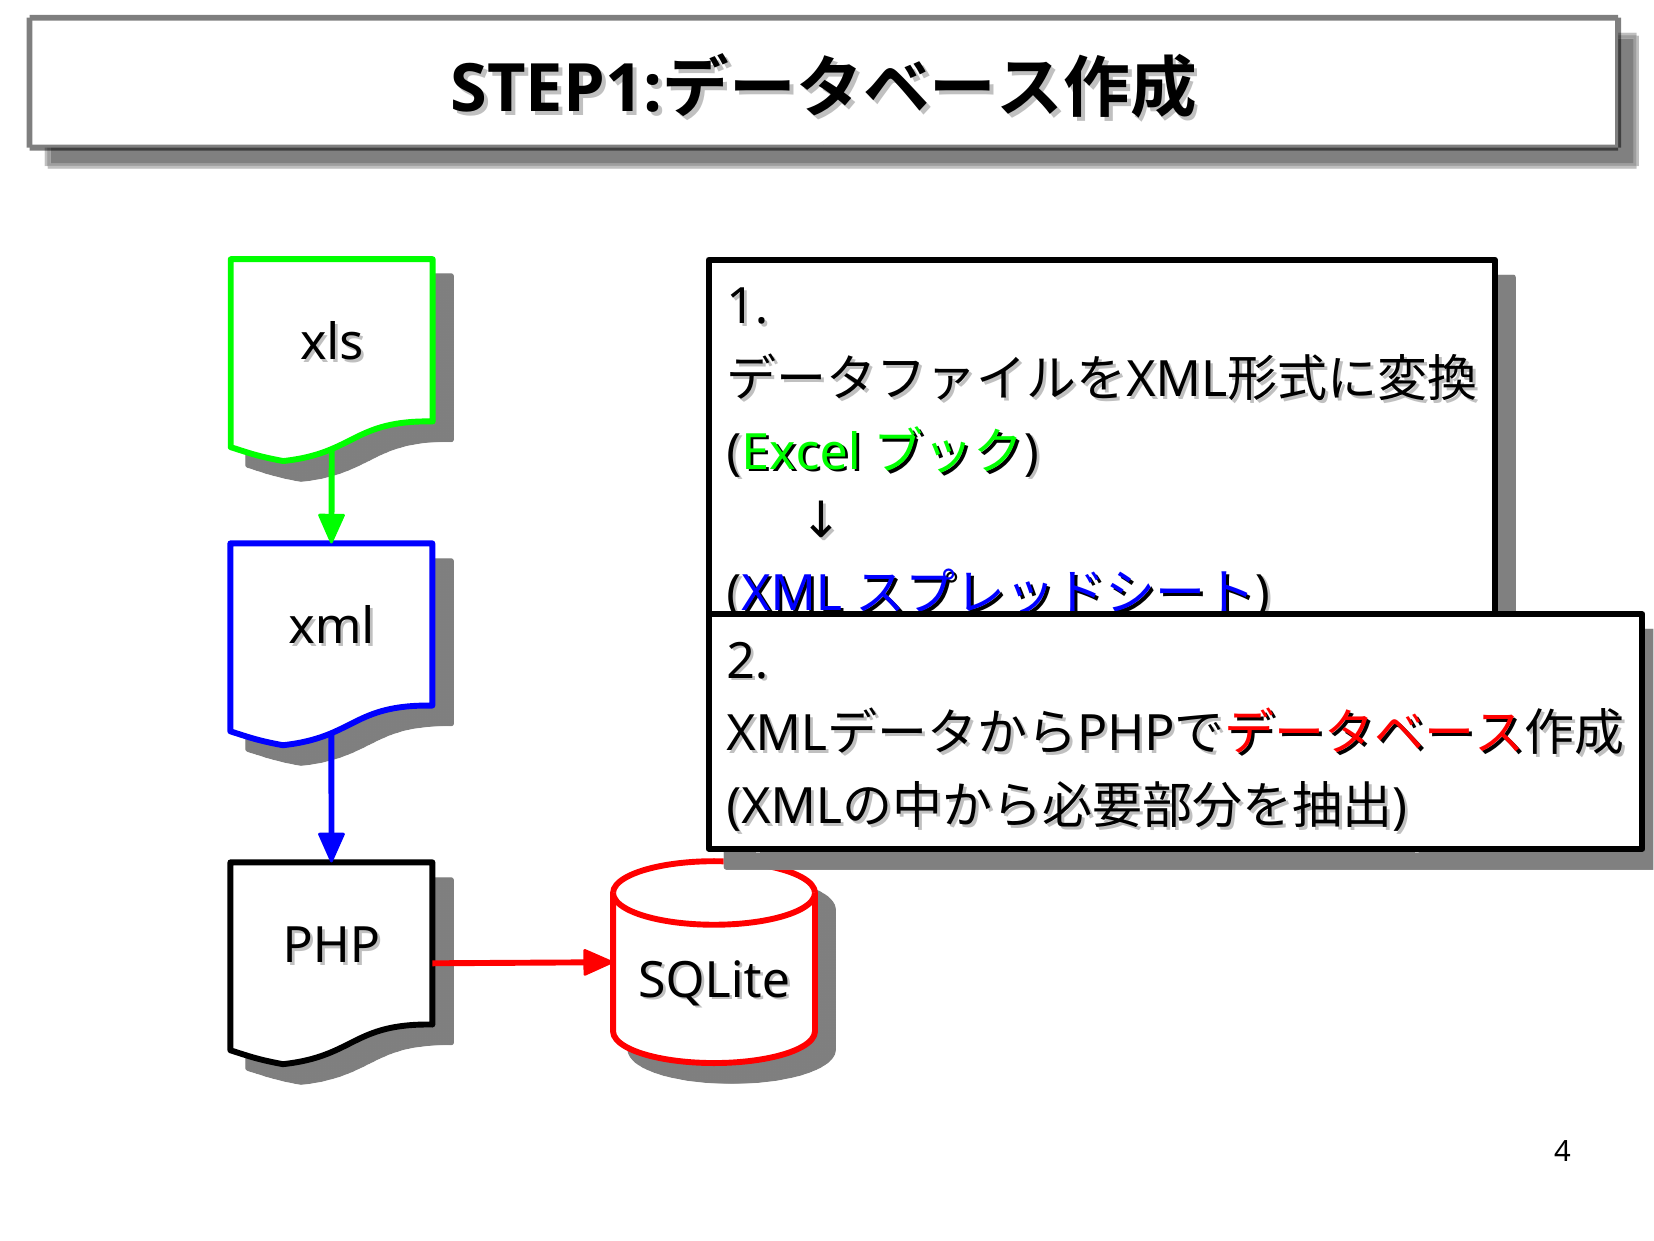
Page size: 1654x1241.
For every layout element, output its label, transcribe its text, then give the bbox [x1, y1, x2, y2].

text_box xls [230, 259, 433, 462]
text_box xml [230, 543, 433, 746]
text_box 2. XMLデータからPHPでデータベース作成 (XMLの中から必要部分を抽出) [708, 614, 1544, 797]
text_box 1. データファイルをXML形式に変換 (Excel ブック) ↓ (XML スプレッドシート) [708, 259, 1396, 550]
text_box STEP1:データベース作成 [29, 17, 1619, 148]
text_box PHP [230, 862, 433, 1065]
text_box SQLite [613, 861, 816, 1064]
